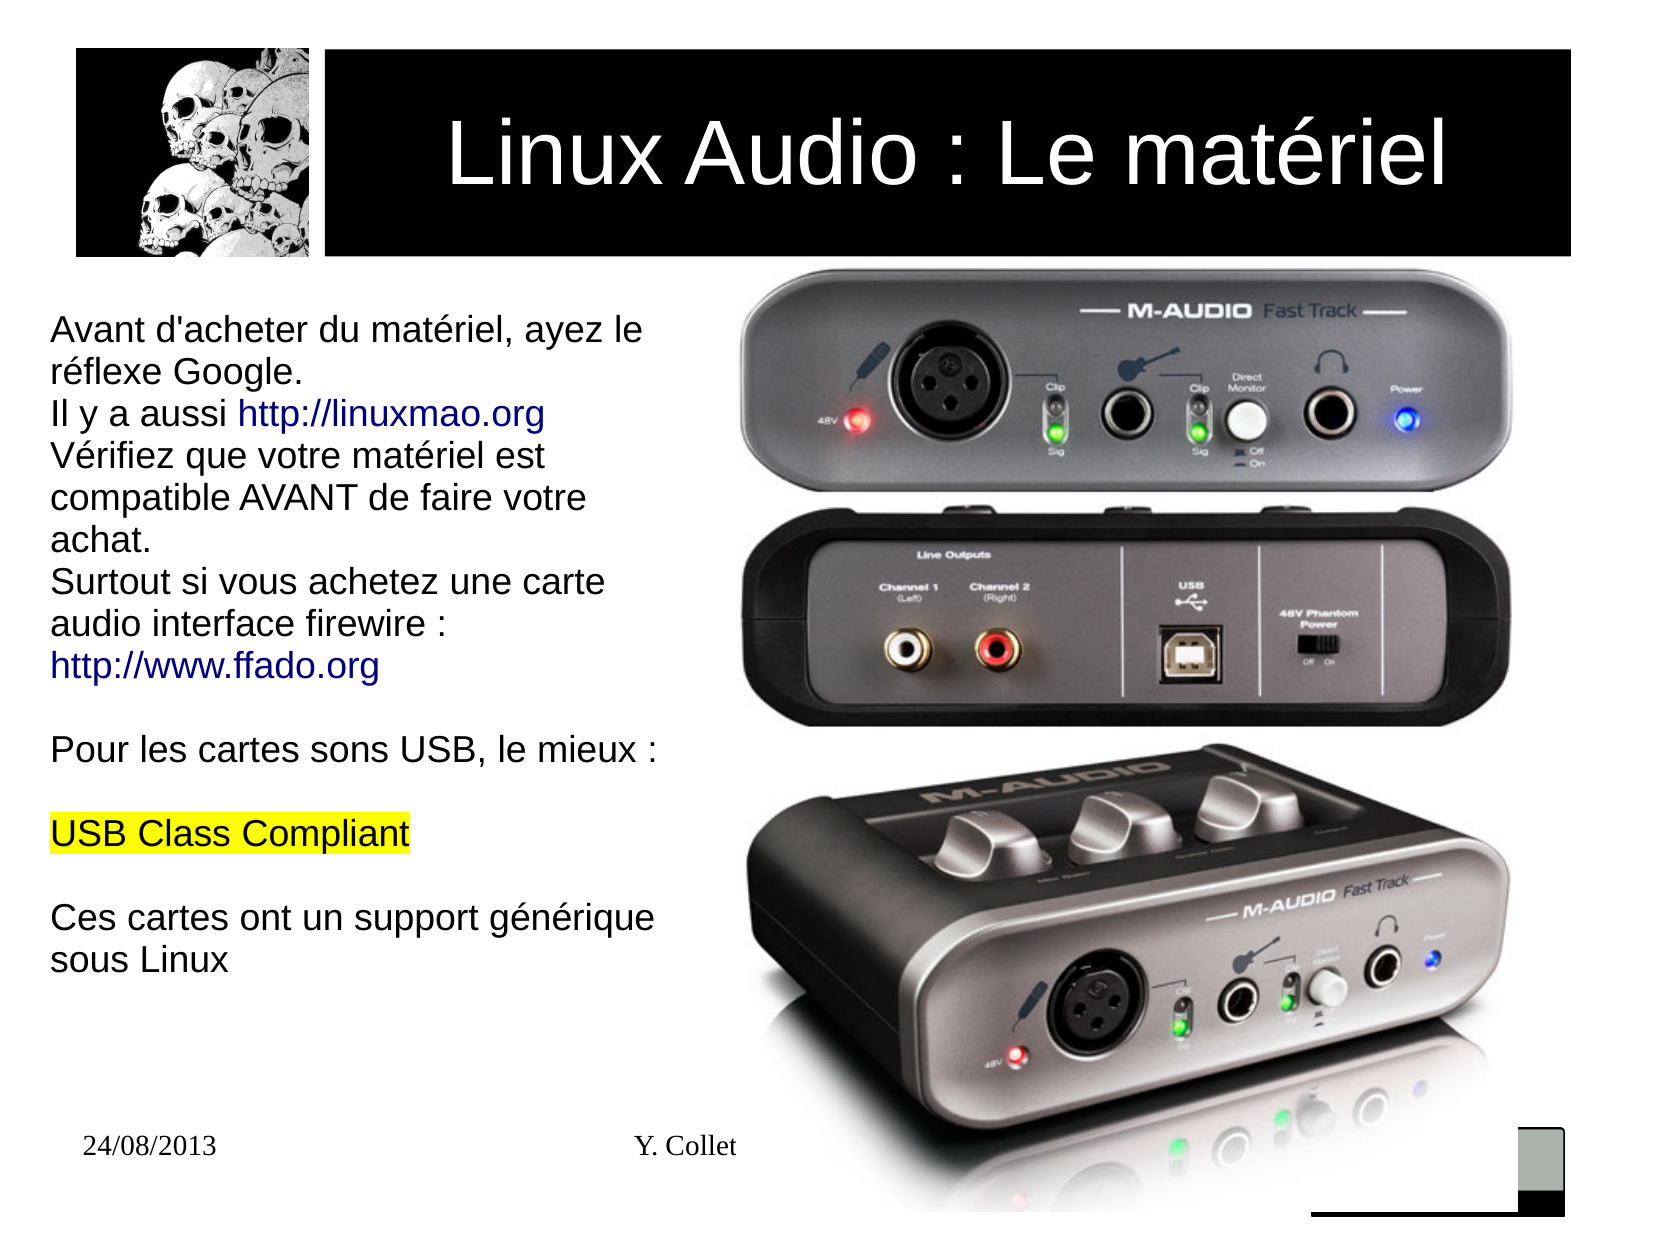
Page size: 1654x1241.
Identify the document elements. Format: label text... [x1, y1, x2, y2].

title Linux Audio : Le matériel [324, 49, 1571, 257]
picture [736, 259, 1565, 1217]
text_box Avant d'acheter du matériel, ayez le réflexe Google. Il y a aussi http://linuxmao.org Vérifiez que votre matériel est compatible AVANT de faire votre achat. Surtout si vous achetez une carte audio interface firewire : http://www.ffado.org Pour les cartes sons USB, le mieux : USB Class Compliant Ces cartes ont un support générique sous Linux [35, 301, 697, 988]
picture [76, 48, 309, 257]
